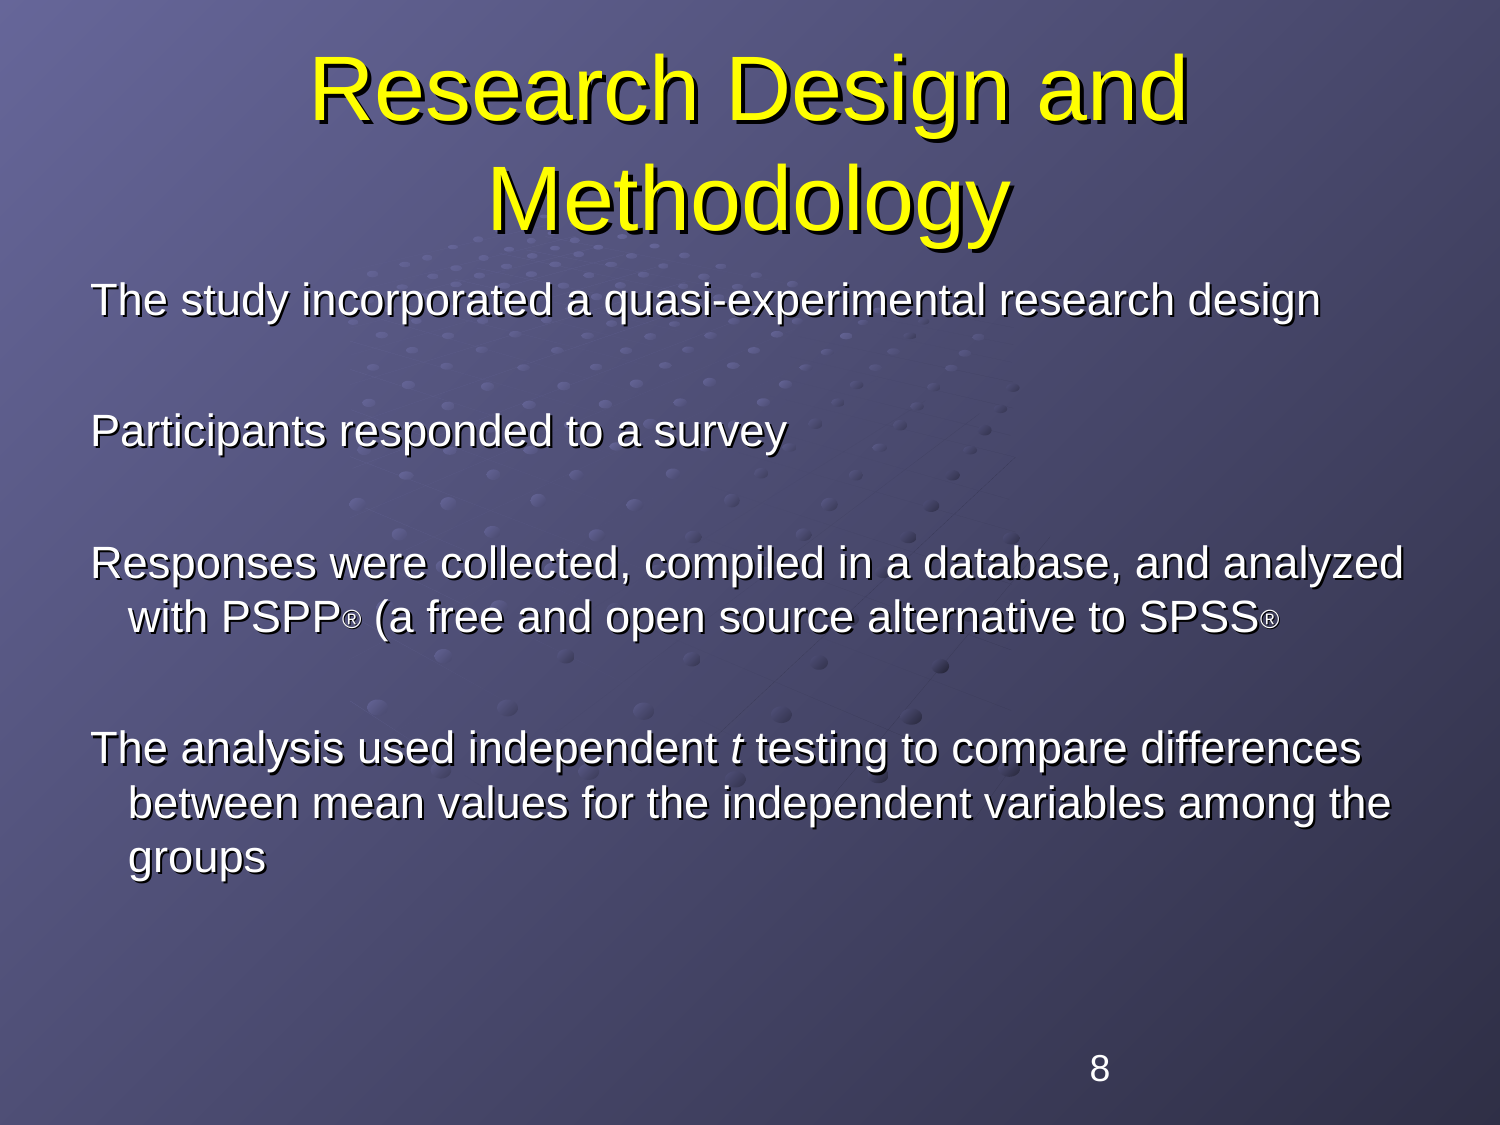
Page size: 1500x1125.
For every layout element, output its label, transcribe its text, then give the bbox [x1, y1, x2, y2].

title Research Design and Methodology [75, 20, 1424, 256]
list The study incorporated a quasi-experimental research design Participants responded to a survey Responses were collected, compiled in a database, and analyzed with PSPP® (a free and open source alternative to SPSS® The analysis used independent t testing to compare differences between mean values for the independent variables among the groups [75, 262, 1424, 1006]
